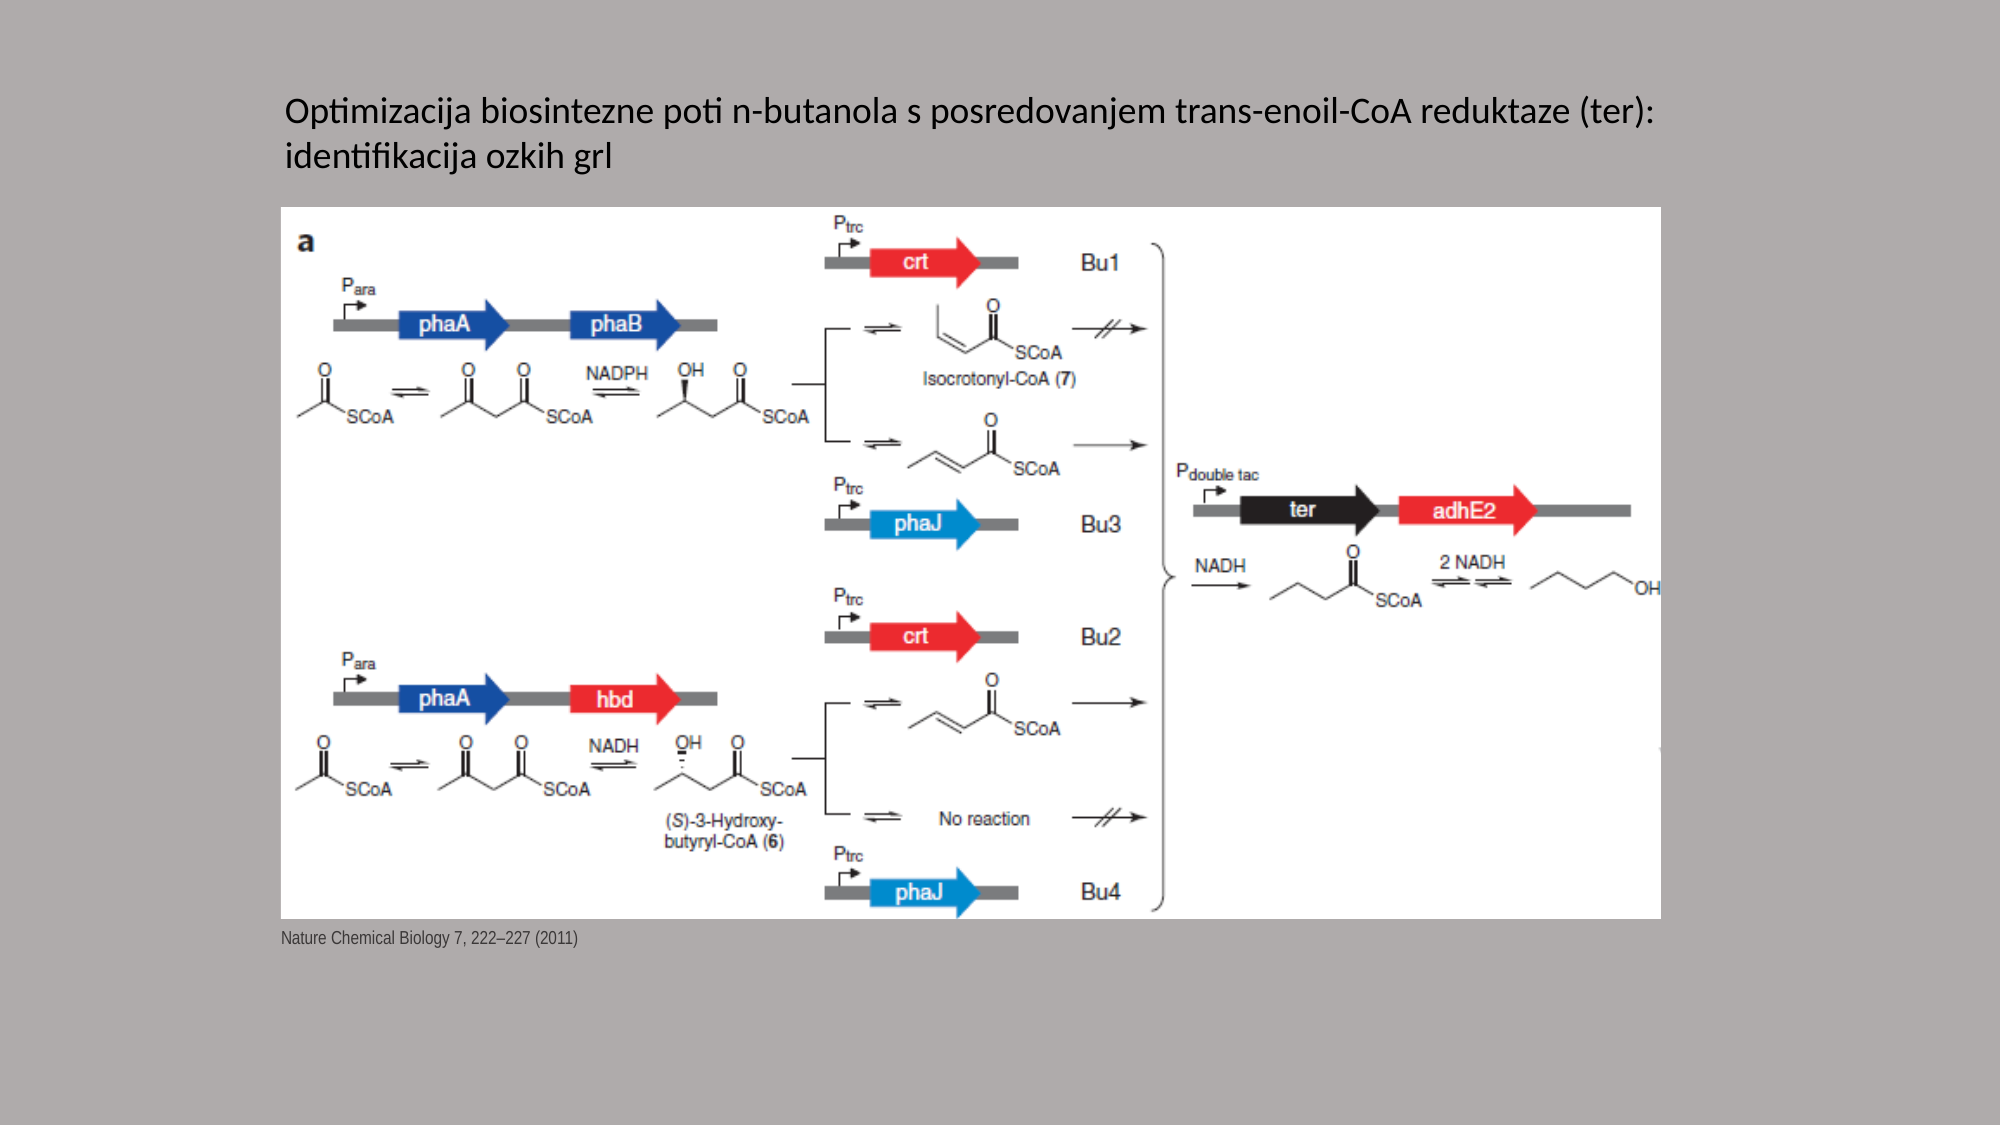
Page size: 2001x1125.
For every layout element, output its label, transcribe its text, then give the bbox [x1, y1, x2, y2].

text_box Nature Chemical Biology 7, 222–227 (2011) [262, 918, 1263, 956]
text_box Optimizacija biosintezne poti n-butanola s posredovanjem trans-enoil-CoA reduktaze (ter): identifikacija ozkih grl [270, 78, 1672, 184]
picture [280, 207, 1661, 919]
